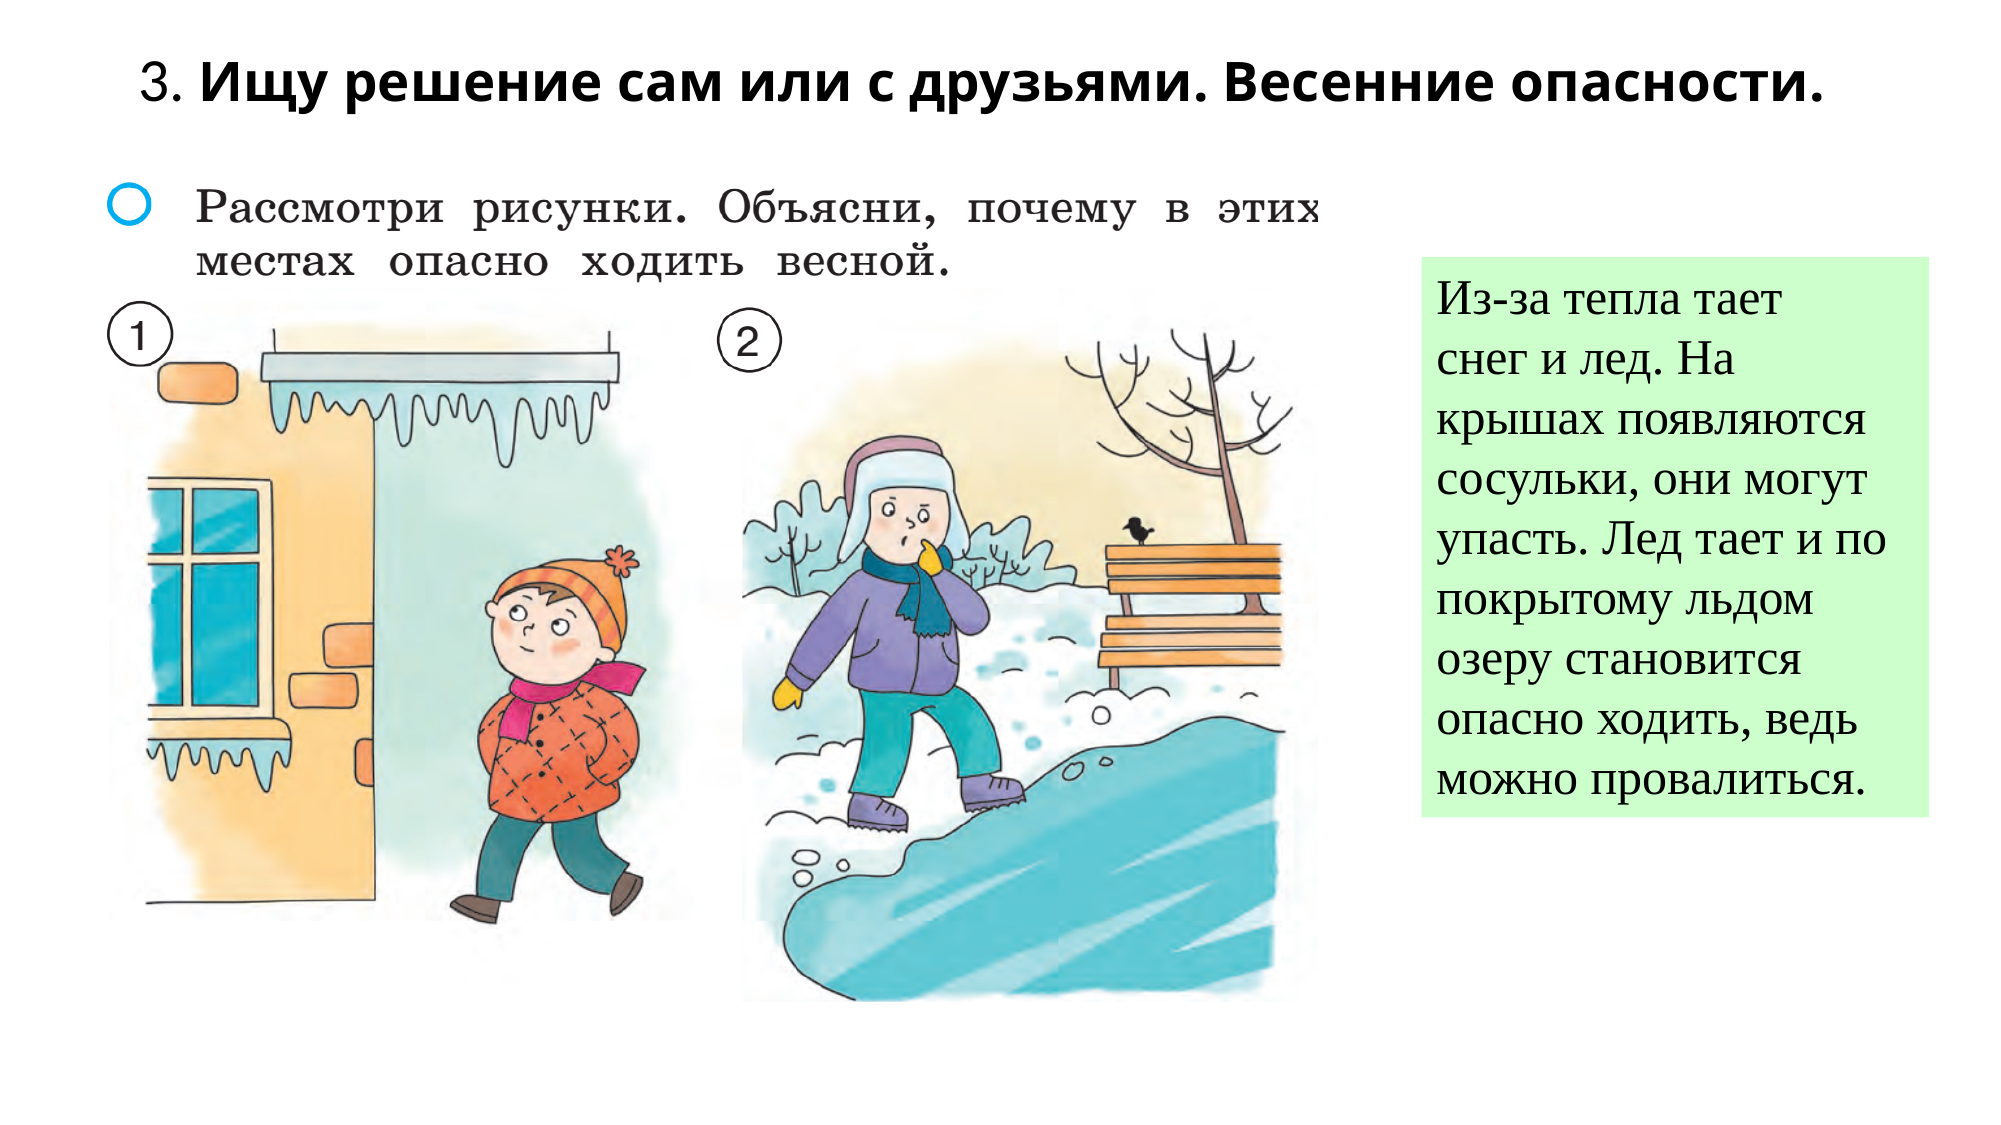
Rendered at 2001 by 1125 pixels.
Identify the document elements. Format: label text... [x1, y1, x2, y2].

text_box Из­-за тепла тает снег и лед. На крышах появляются сосульки, они могут упасть. Лед тает и по покрытому льдом озеру становится опасно ходить, ведь можно провалиться. [1421, 256, 1930, 818]
picture [52, 163, 1318, 1002]
title 3. Ищу решение сам или с друзьями. Весенние опасности. [123, 38, 1849, 125]
